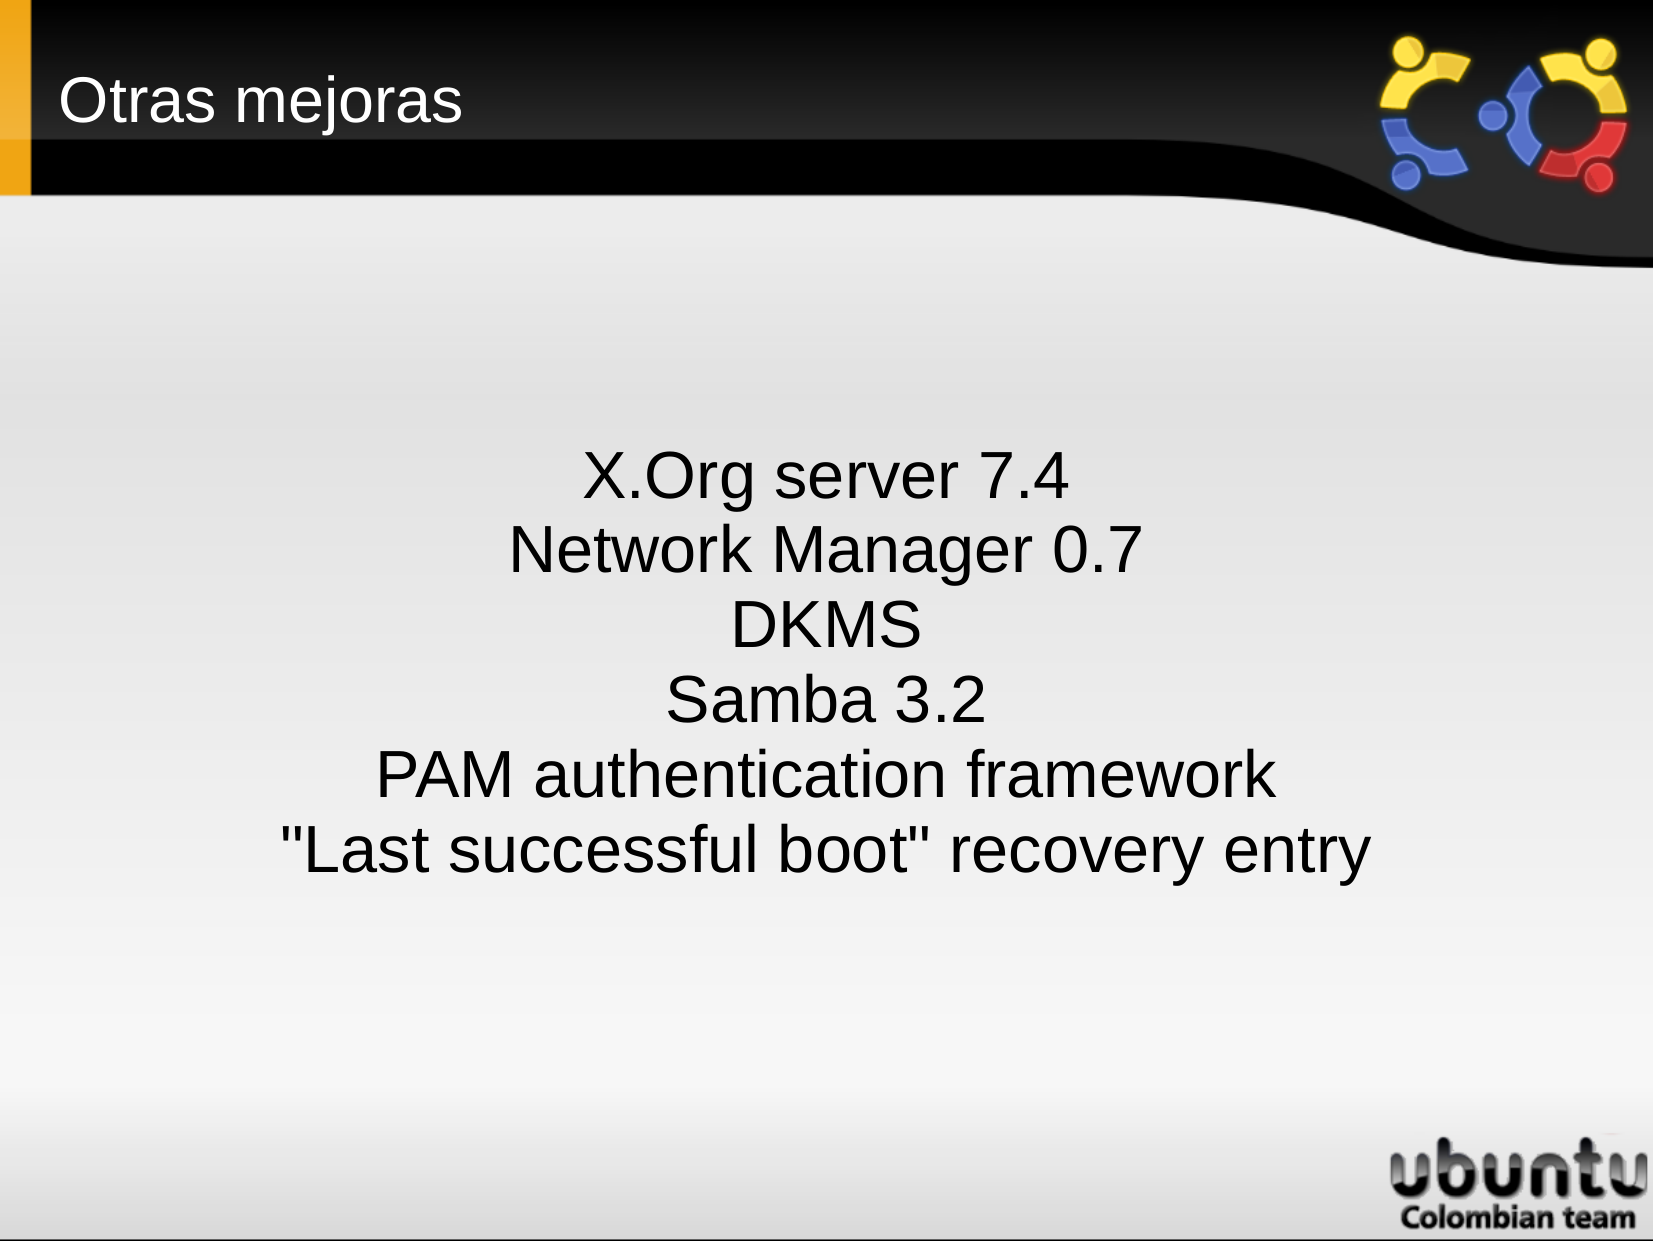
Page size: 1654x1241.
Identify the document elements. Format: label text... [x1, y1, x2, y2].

picture [0, 0, 1653, 1241]
title Otras mejoras [59, 48, 1376, 153]
subtitle X.Org server 7.4 Network Manager 0.7 DKMS Samba 3.2 PAM authentication framework "Last successful boot" recovery entry [82, 297, 1571, 1102]
